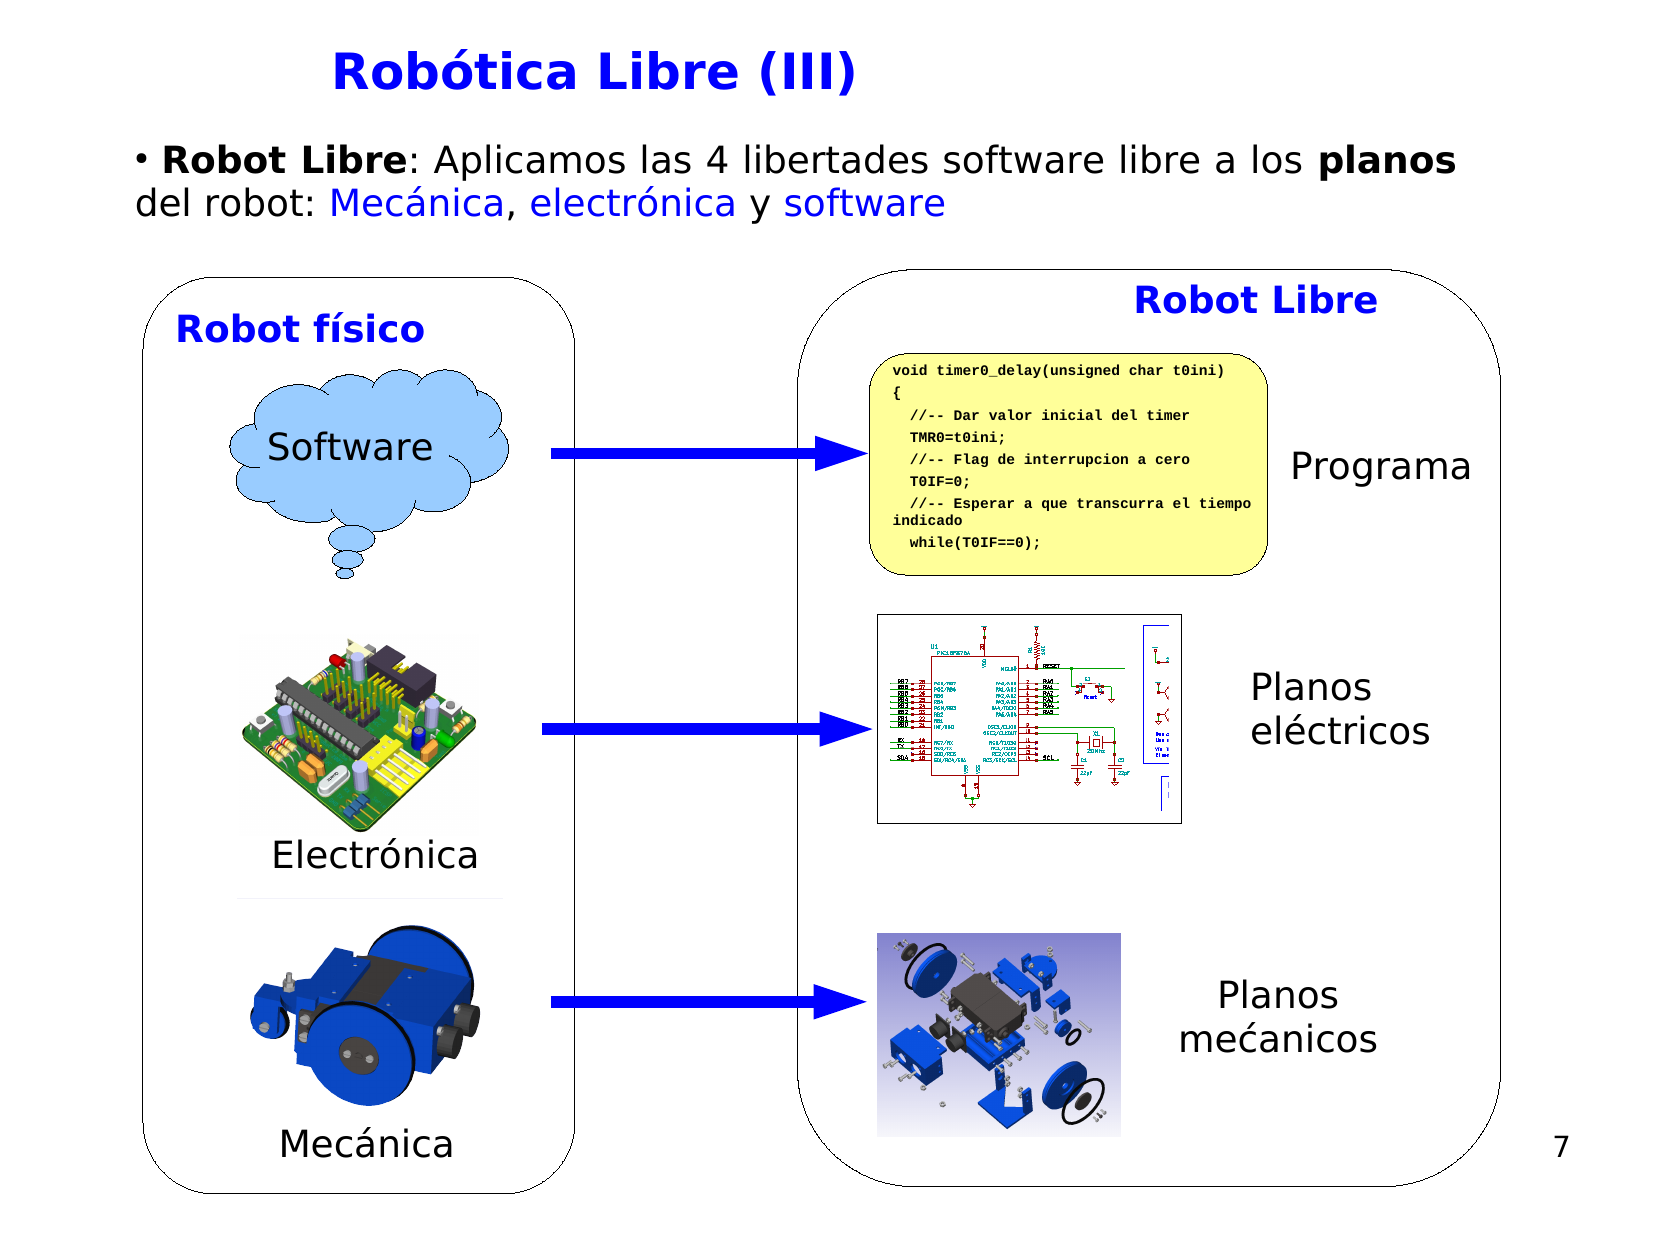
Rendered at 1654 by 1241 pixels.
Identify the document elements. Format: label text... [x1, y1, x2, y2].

text_box Electrónica [256, 826, 495, 886]
text_box [797, 269, 1501, 1187]
text_box Robótica Libre (III) [317, 35, 919, 109]
text_box Planos eléctricos [1235, 658, 1446, 761]
picture [239, 634, 479, 836]
text_box Robot Libre [1118, 271, 1394, 330]
text_box [142, 277, 575, 1194]
text_box Mecánica [263, 1115, 471, 1174]
text_box Programa [1275, 437, 1488, 496]
picture [237, 898, 503, 1121]
text_box Robot físico [160, 300, 441, 360]
text_box Software [252, 418, 449, 477]
text_box Robot Libre: Aplicamos las 4 libertades software libre a los planos del robot: Mecánica, electrónica y software [120, 131, 1482, 262]
text_box void timer0_delay(unsigned char t0ini) { //-- Dar valor inicial del timer TMR0=t0ini; //-- Flag de interrupcion a cero T0IF=0; //-- Esperar a que transcurra el tiempo indicado while(T0IF==0); [877, 356, 1345, 571]
picture [877, 933, 1121, 1137]
picture [884, 620, 1169, 811]
text_box Planos mećanicos [1163, 966, 1394, 1069]
